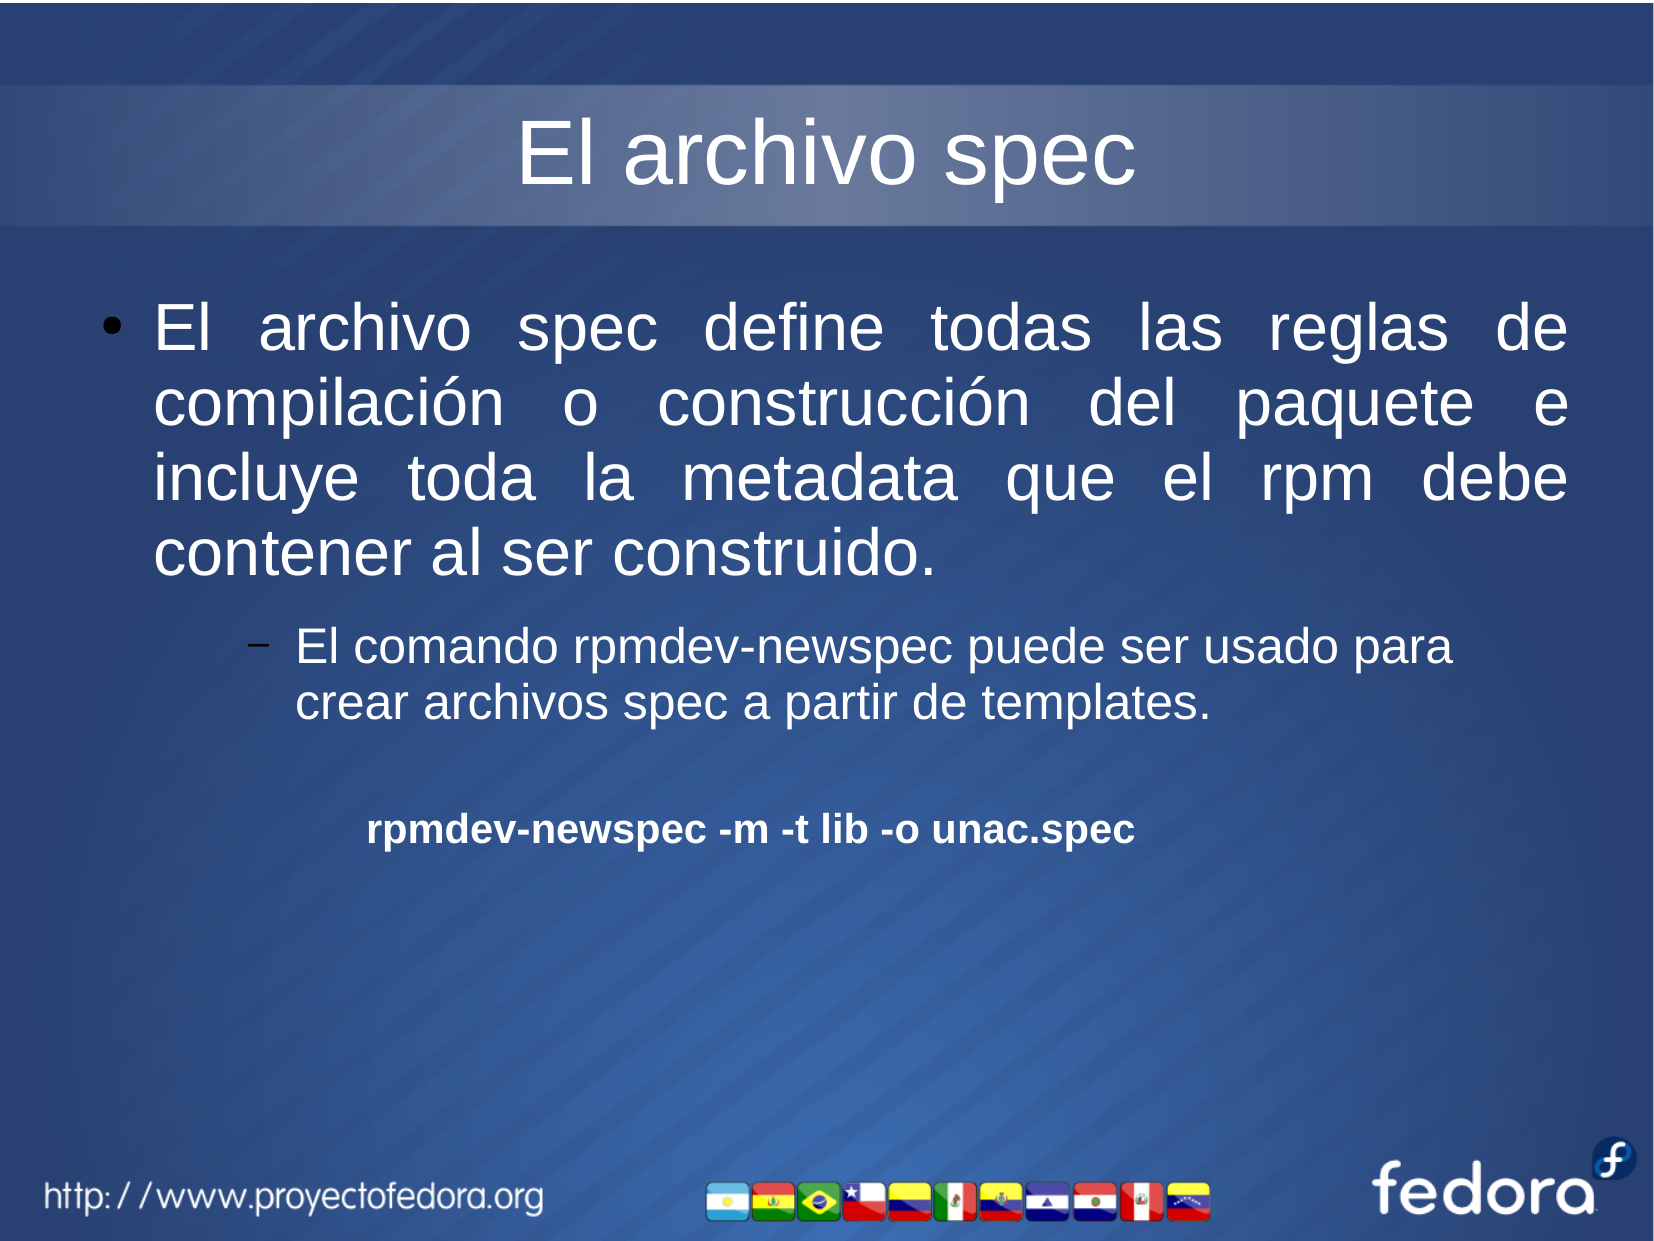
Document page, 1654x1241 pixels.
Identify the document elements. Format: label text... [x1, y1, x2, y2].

list El archivo spec define todas las reglas de compilación o construcción del paquete e incluye toda la metadata que el rpm debe contener al ser construido. El comando rpmdev-newspec puede ser usado para crear archivos spec a partir de templates. rpmdev-newspec -m -t lib -o unac.spec [82, 290, 1571, 1094]
picture [0, 3, 1654, 1241]
title El archivo spec [82, 56, 1571, 250]
